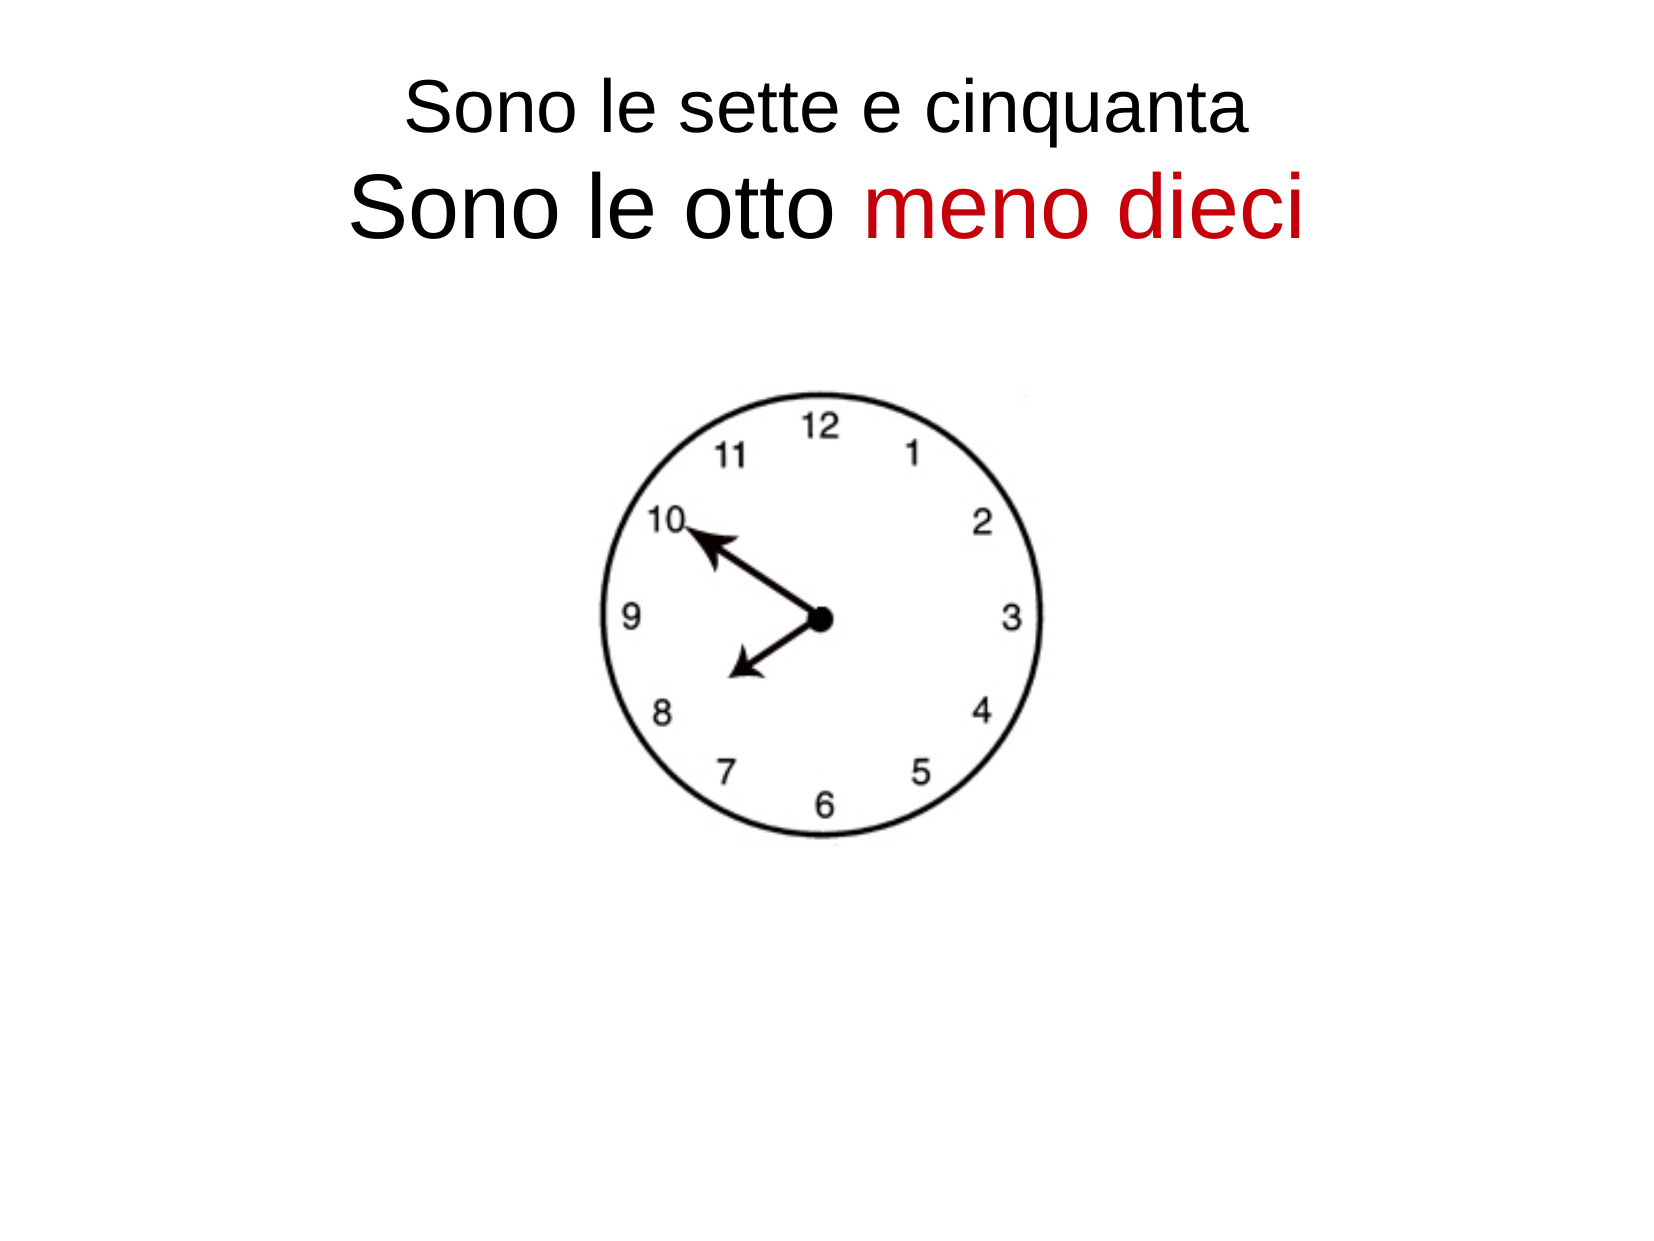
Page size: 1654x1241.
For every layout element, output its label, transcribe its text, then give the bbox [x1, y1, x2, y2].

title Sono le sette e cinquanta Sono le otto meno dieci [82, 49, 1571, 257]
picture [574, 368, 1080, 872]
